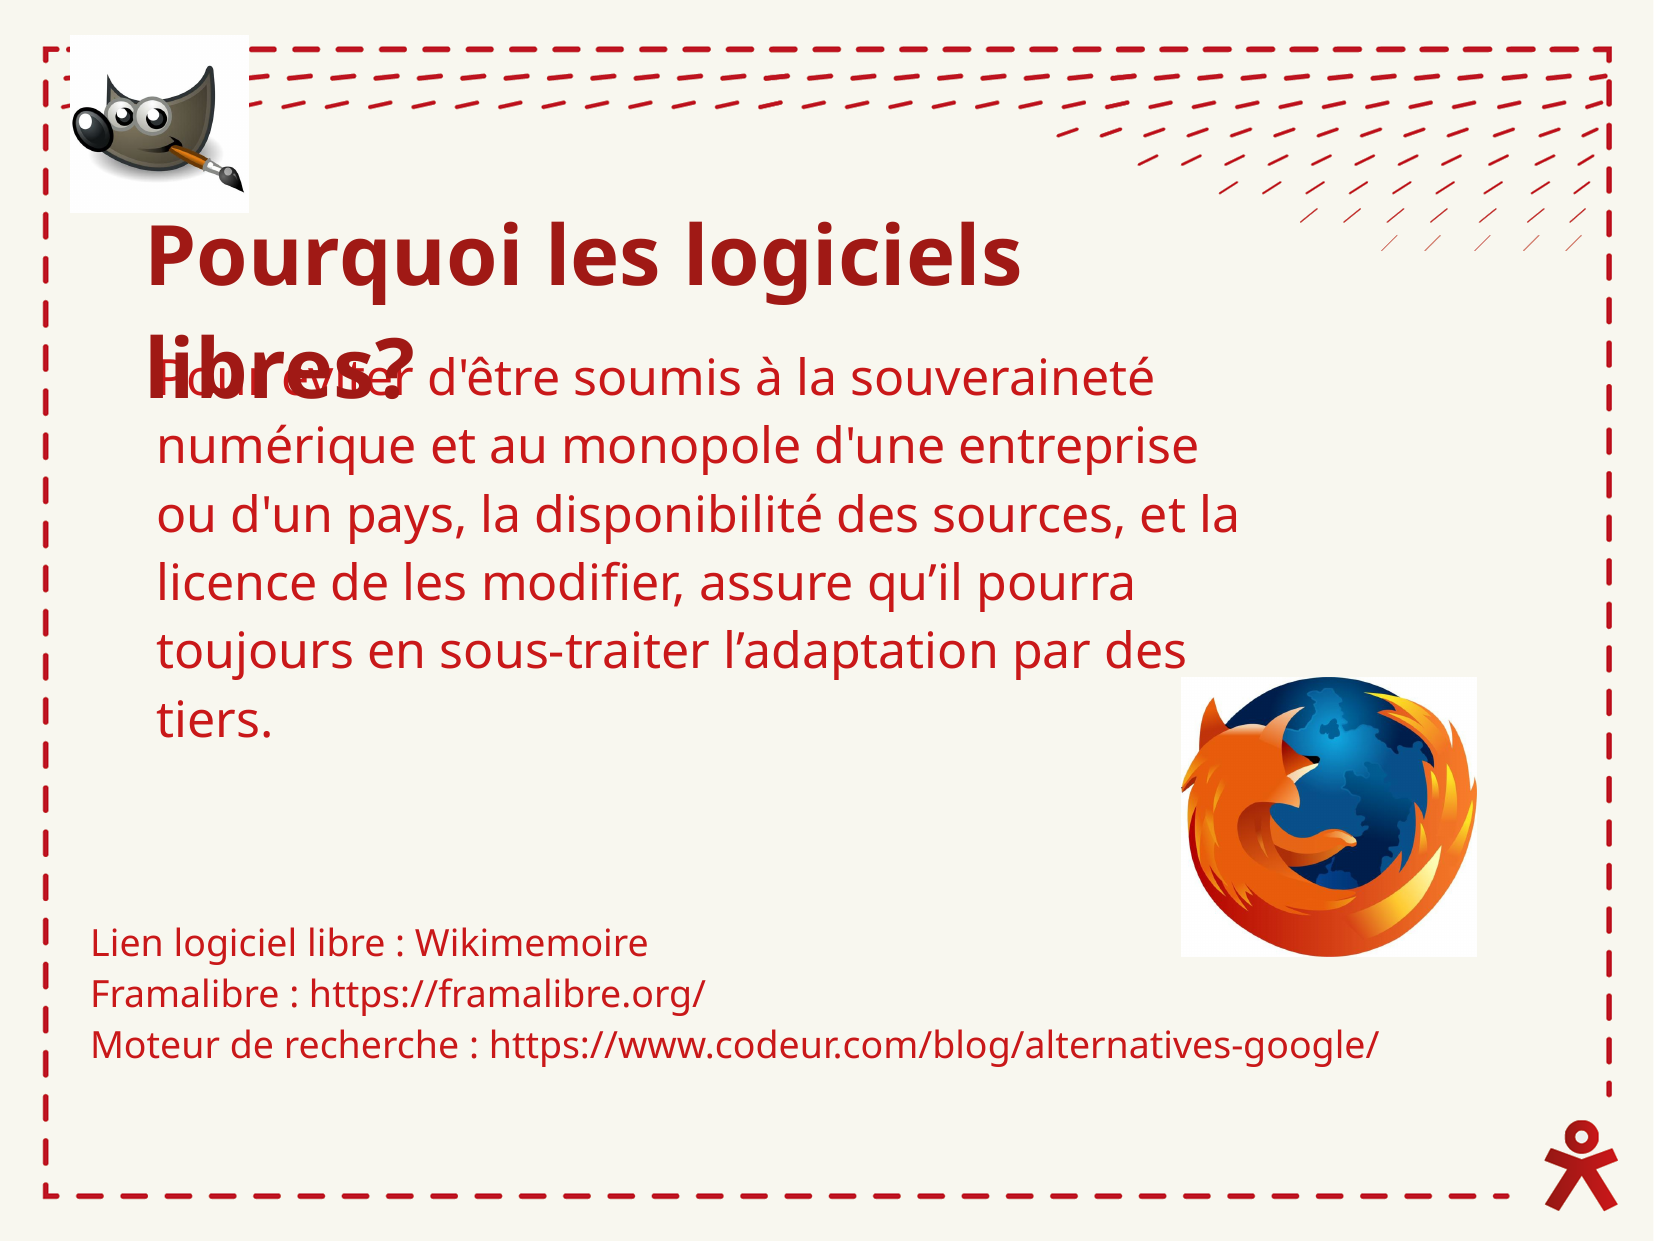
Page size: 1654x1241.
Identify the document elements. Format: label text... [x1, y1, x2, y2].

text_box Lien logiciel libre : Wikimemoire Framalibre : https://framalibre.org/ Moteur de recherche : https://www.codeur.com/blog/alternatives-google/ [75, 909, 1489, 1075]
text_box Pour éviter d'être soumis à la souveraineté numérique et au monopole d'une entreprise ou d'un pays, la disponibilité des sources, et la licence de les modifier, assure qu’il pourra toujours en sous-traiter l’adaptation par des tiers. [141, 334, 1258, 749]
text_box Pourquoi les logiciels libres? [129, 188, 1323, 315]
picture [0, 0, 1654, 1241]
